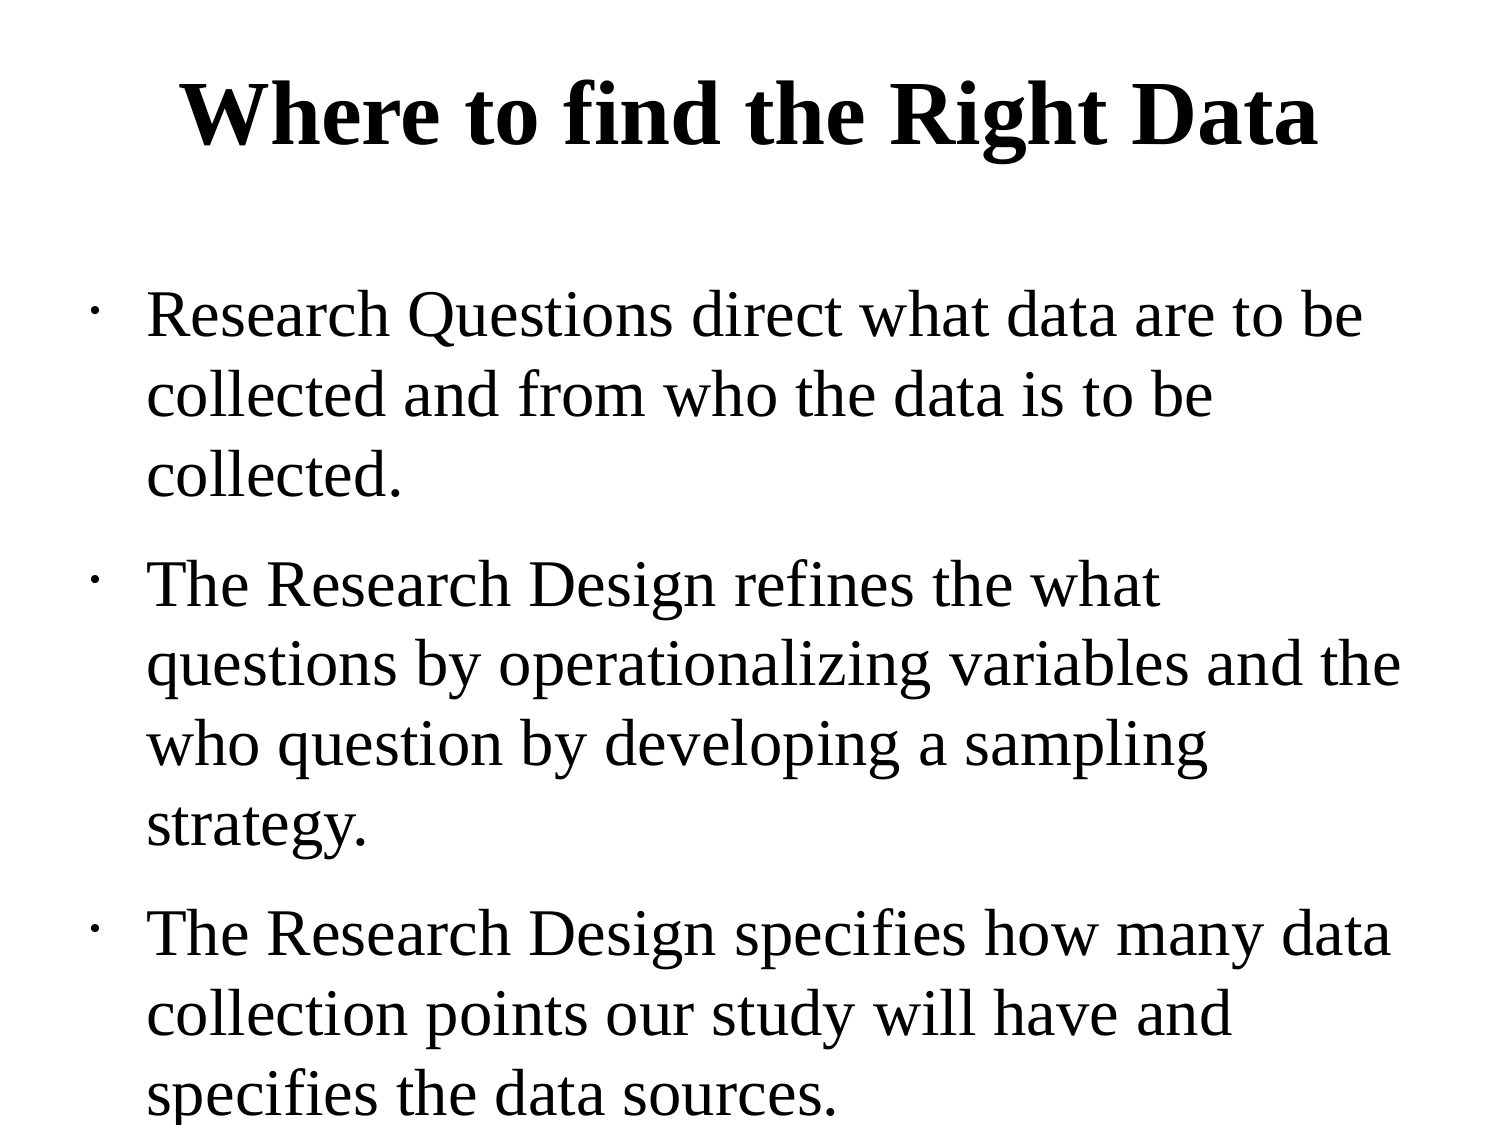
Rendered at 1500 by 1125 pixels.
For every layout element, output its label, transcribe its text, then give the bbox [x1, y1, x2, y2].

list Research Questions direct what data are to be collected and from who the data is to be collected. The Research Design refines the what questions by operationalizing variables and the who question by developing a sampling strategy. The Research Design specifies how many data collection points our study will have and specifies the data sources. [75, 262, 1425, 1088]
title Where to find the Right Data [75, 45, 1425, 233]
